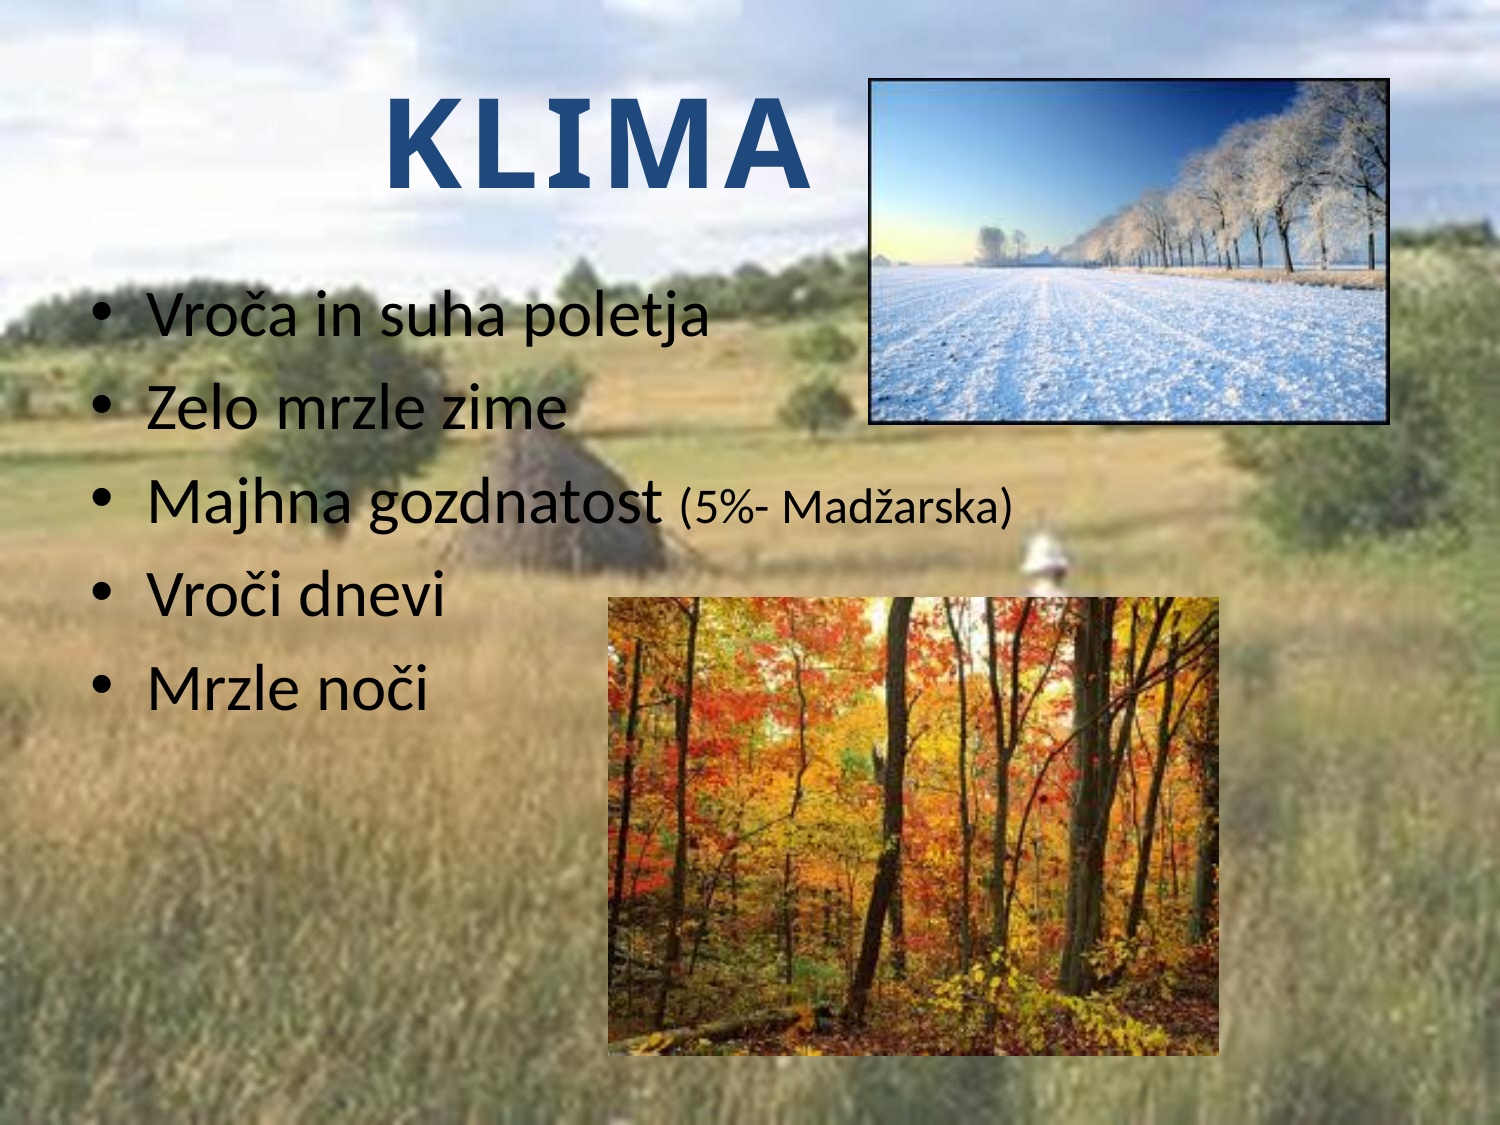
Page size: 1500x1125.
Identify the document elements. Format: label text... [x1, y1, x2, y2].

picture [0, 0, 1500, 1125]
title KLIMA [75, 45, 1117, 233]
list Vroča in suha poletja Zelo mrzle zime Majhna gozdnatost (5%- Madžarska) Vroči dnevi Mrzle noči [75, 262, 1425, 1005]
